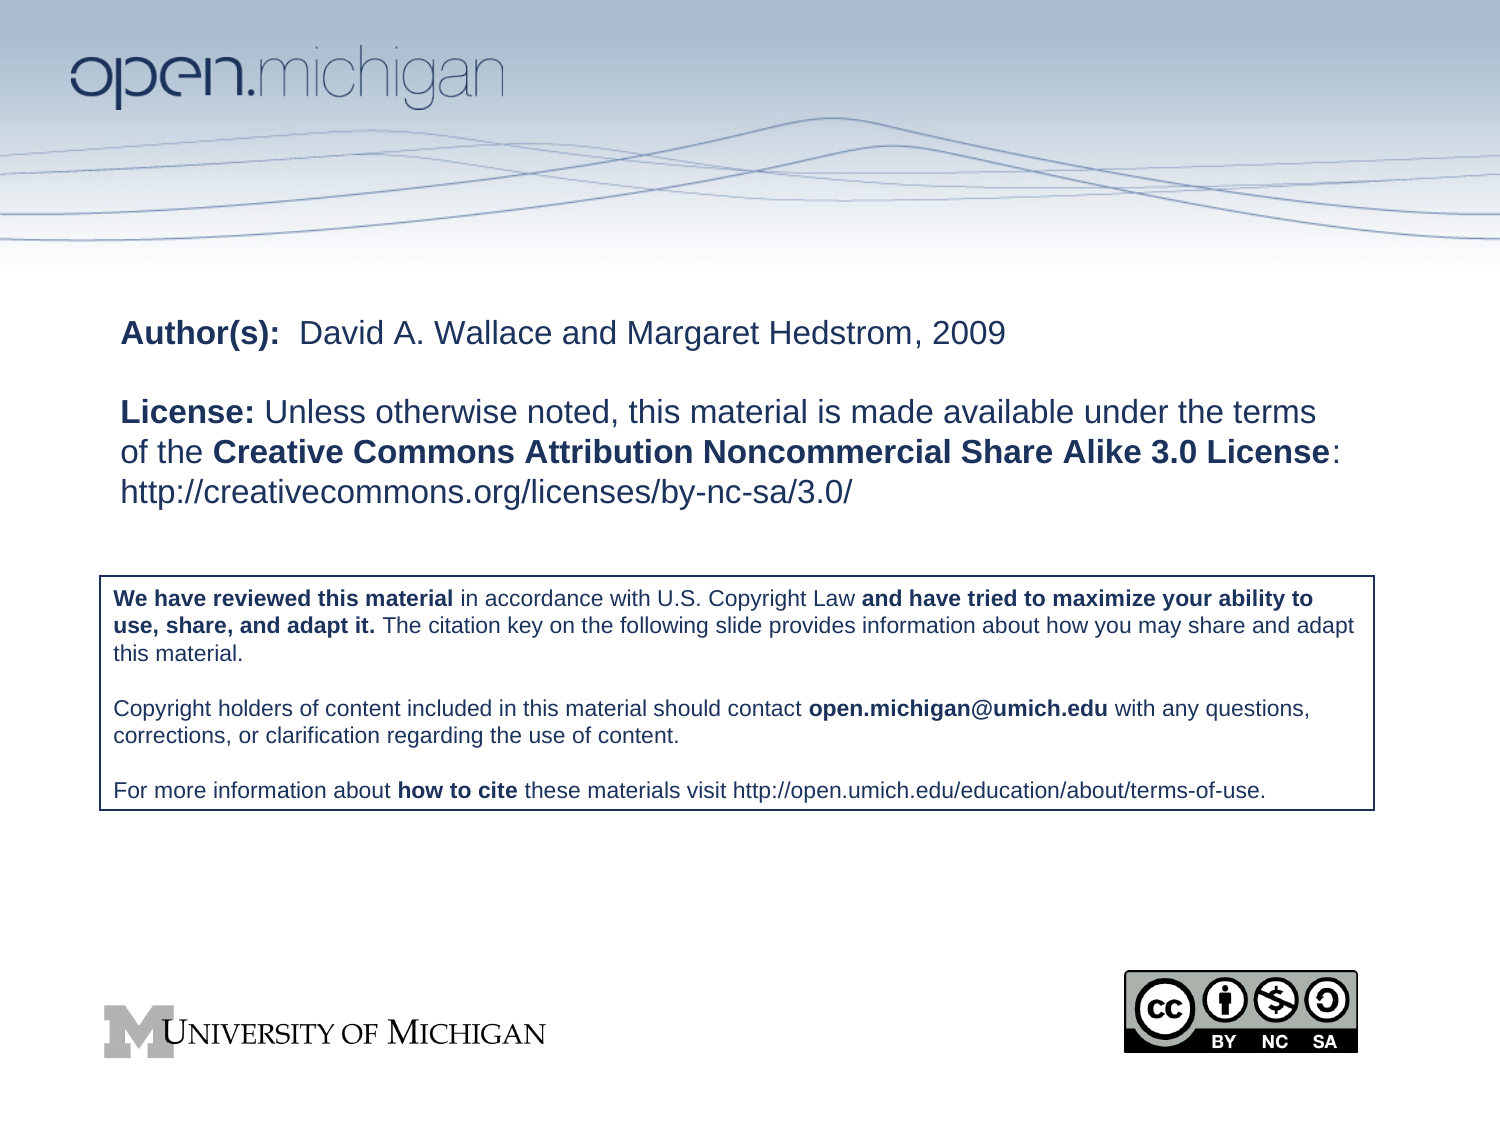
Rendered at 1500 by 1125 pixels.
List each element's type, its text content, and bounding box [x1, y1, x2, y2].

picture [1124, 970, 1358, 1053]
picture [103, 1004, 546, 1059]
text_box We have reviewed this material in accordance with U.S. Copyright Law and have tried to maximize your ability to use, share, and adapt it. The citation key on the following slide provides information about how you may share and adapt this material. Copyright holders of content included in this material should contact open.michigan@umich.edu with any questions, corrections, or clarification regarding the use of content. For more information about how to cite these materials visit http://open.umich.edu/education/about/terms-of-use. [99, 576, 1375, 811]
text_box Author(s): David A. Wallace and Margaret Hedstrom, 2009 License: Unless otherwise noted, this material is made available under the terms of the Creative Commons Attribution Noncommercial Share Alike 3.0 License: http://creativecommons.org/licenses/by-nc-sa/3.0/ [107, 303, 1363, 518]
picture [0, 0, 1500, 266]
